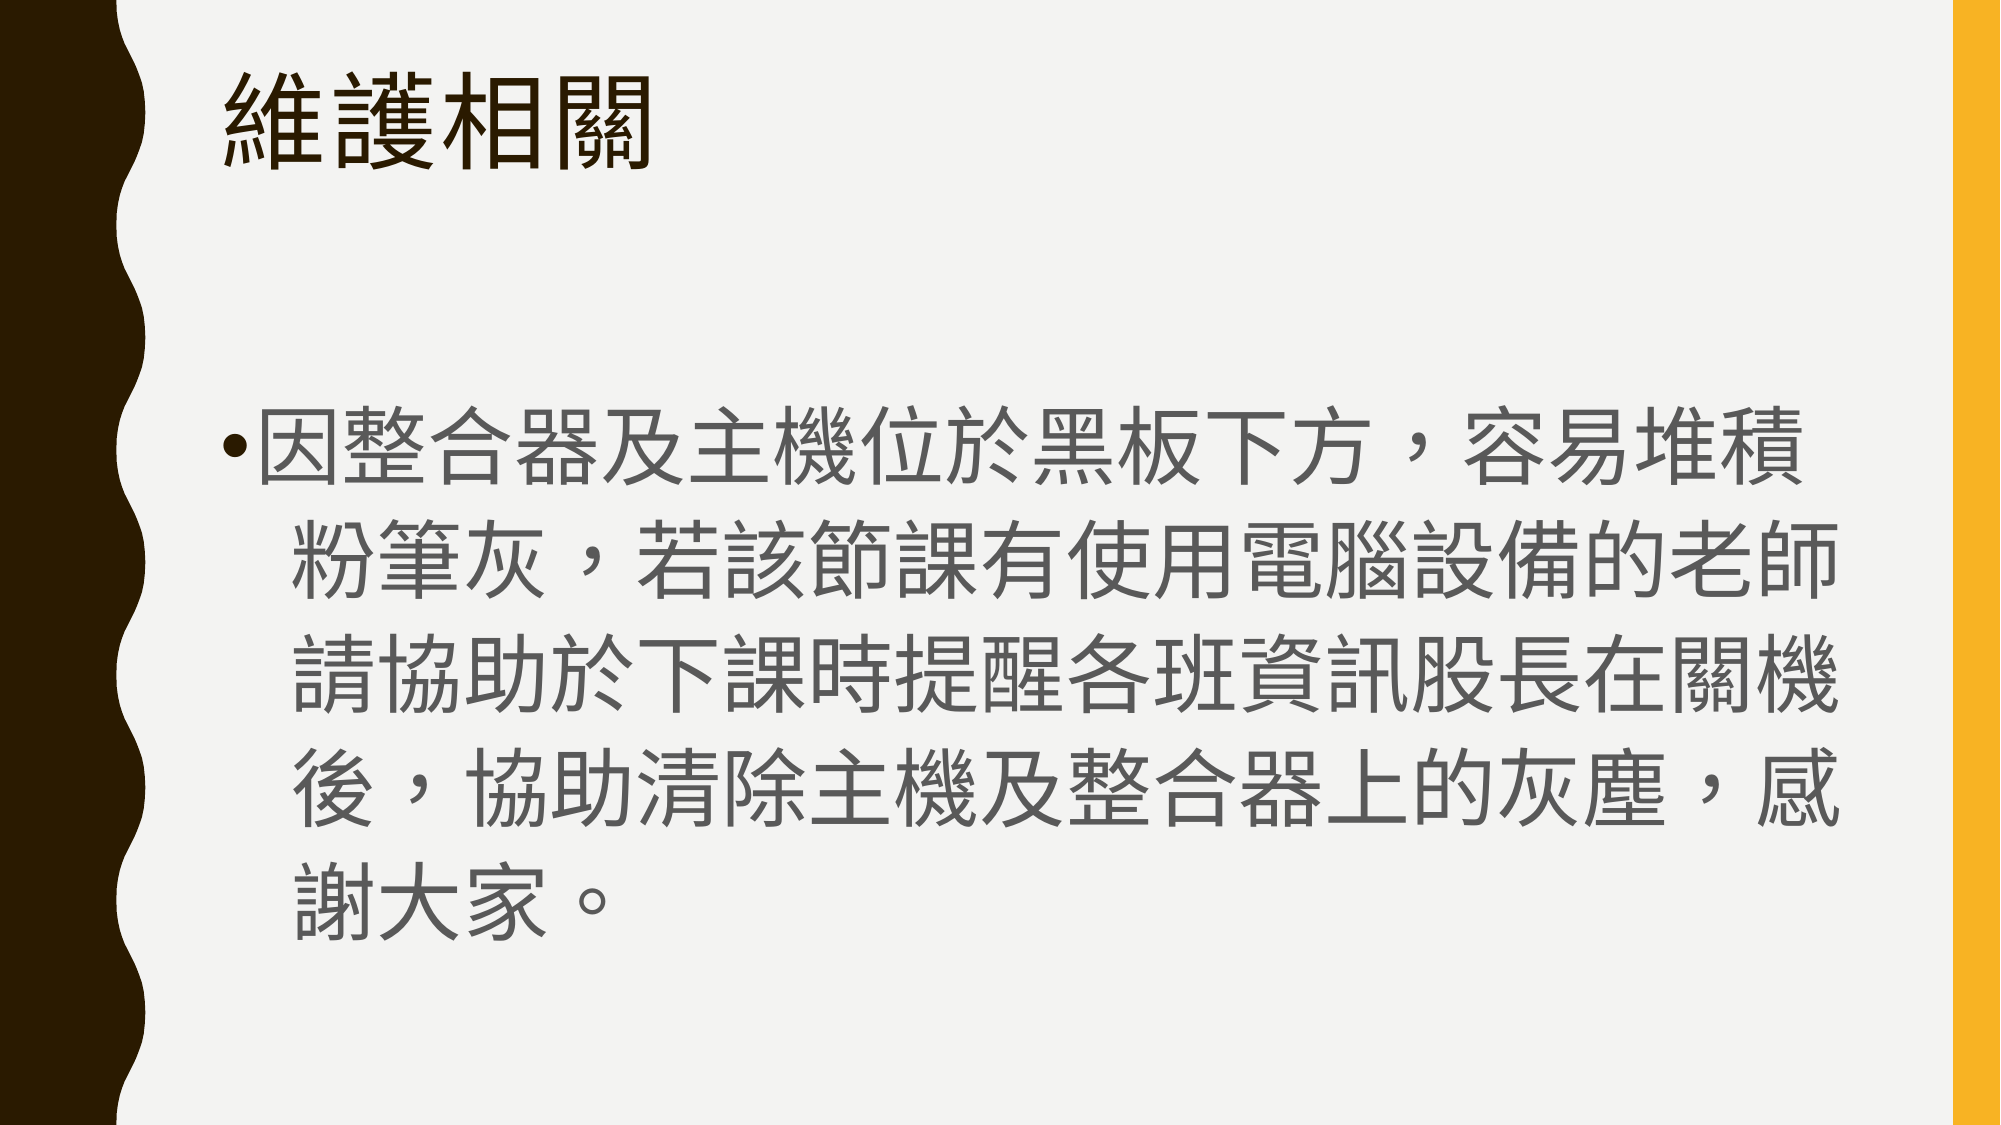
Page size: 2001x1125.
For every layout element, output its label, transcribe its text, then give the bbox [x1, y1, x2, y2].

list 因整合器及主機位於黑板下方，容易堆積粉筆灰，若該節課有使用電腦設備的老師請協助於下課時提醒各班資訊股長在關機後，協助清除主機及整合器上的灰塵，感謝大家。 [205, 375, 1876, 965]
title 維護相關 [205, 62, 1876, 308]
